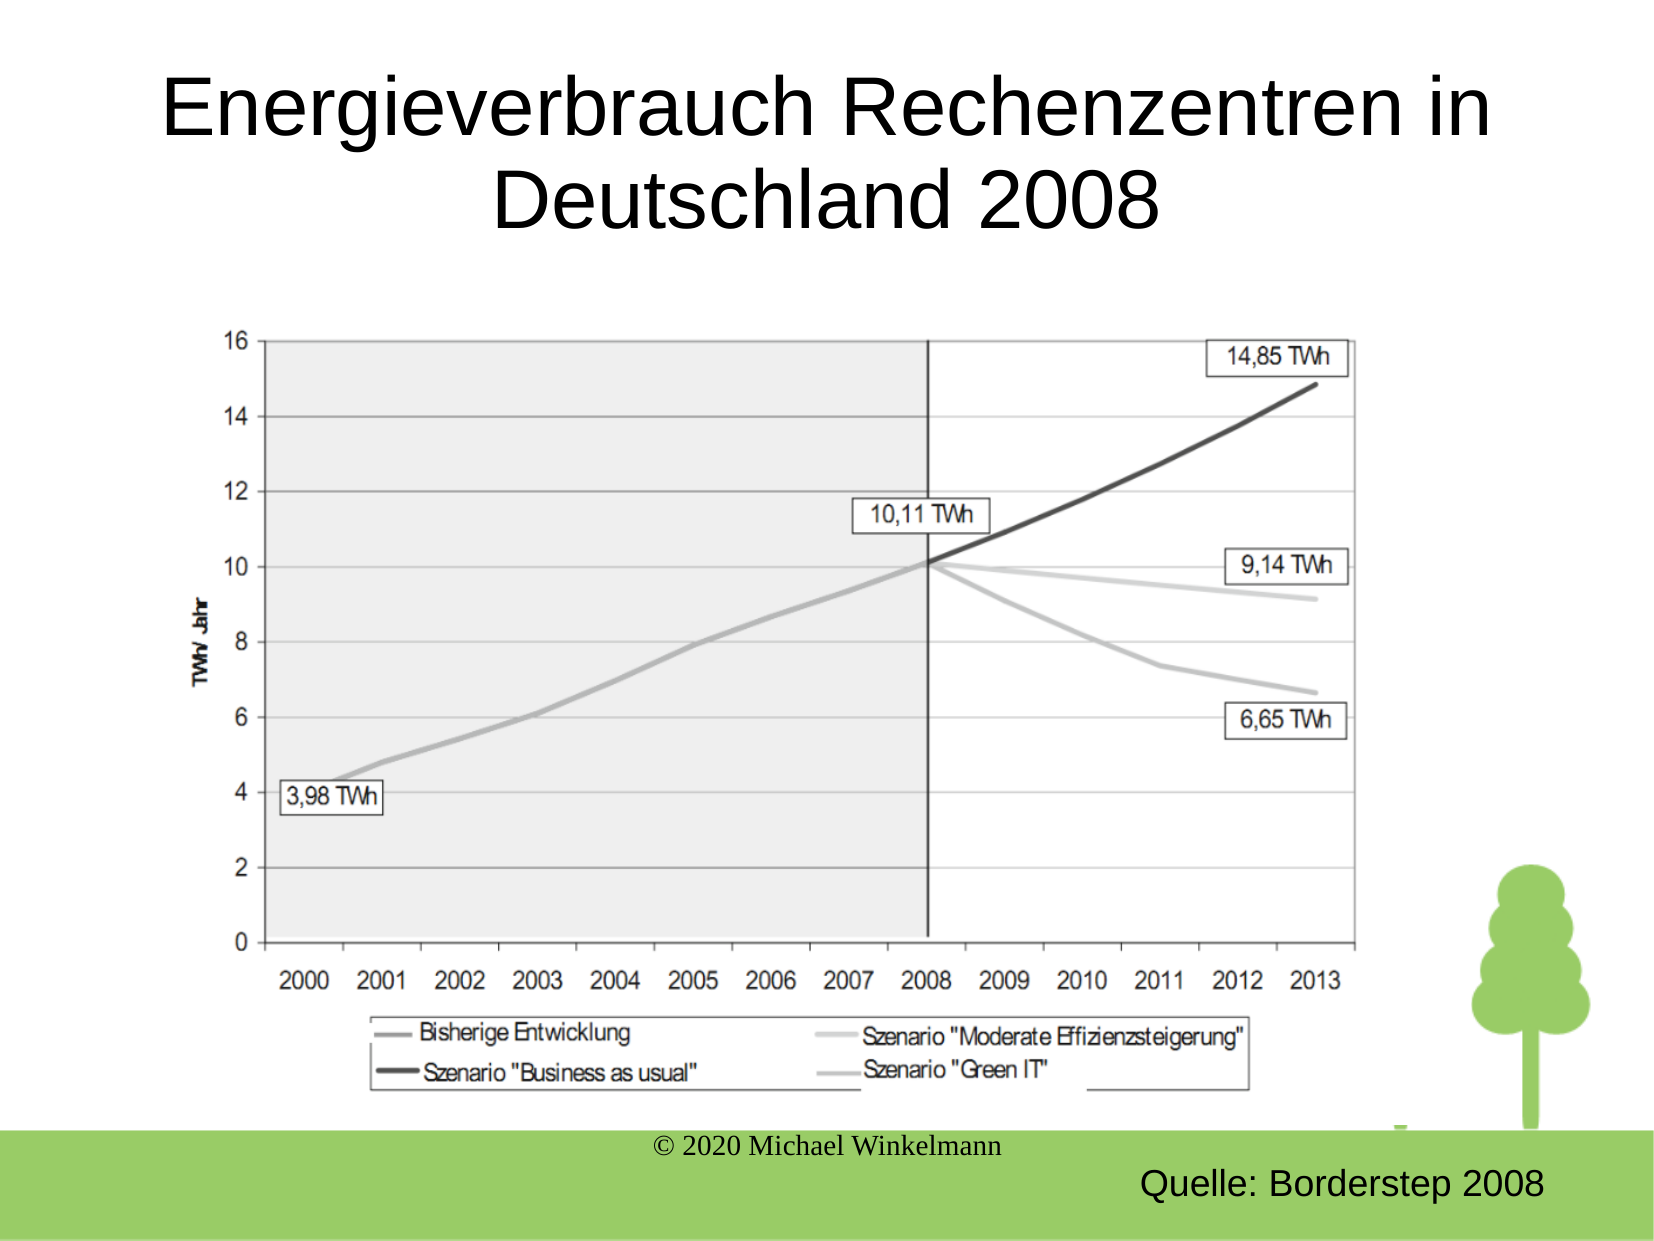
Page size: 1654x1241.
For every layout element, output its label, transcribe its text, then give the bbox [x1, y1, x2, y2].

title Energieverbrauch Rechenzentren in Deutschland 2008 [82, 49, 1571, 257]
text_box Quelle: Borderstep 2008 [1125, 1155, 1636, 1212]
picture [0, 0, 1654, 1241]
